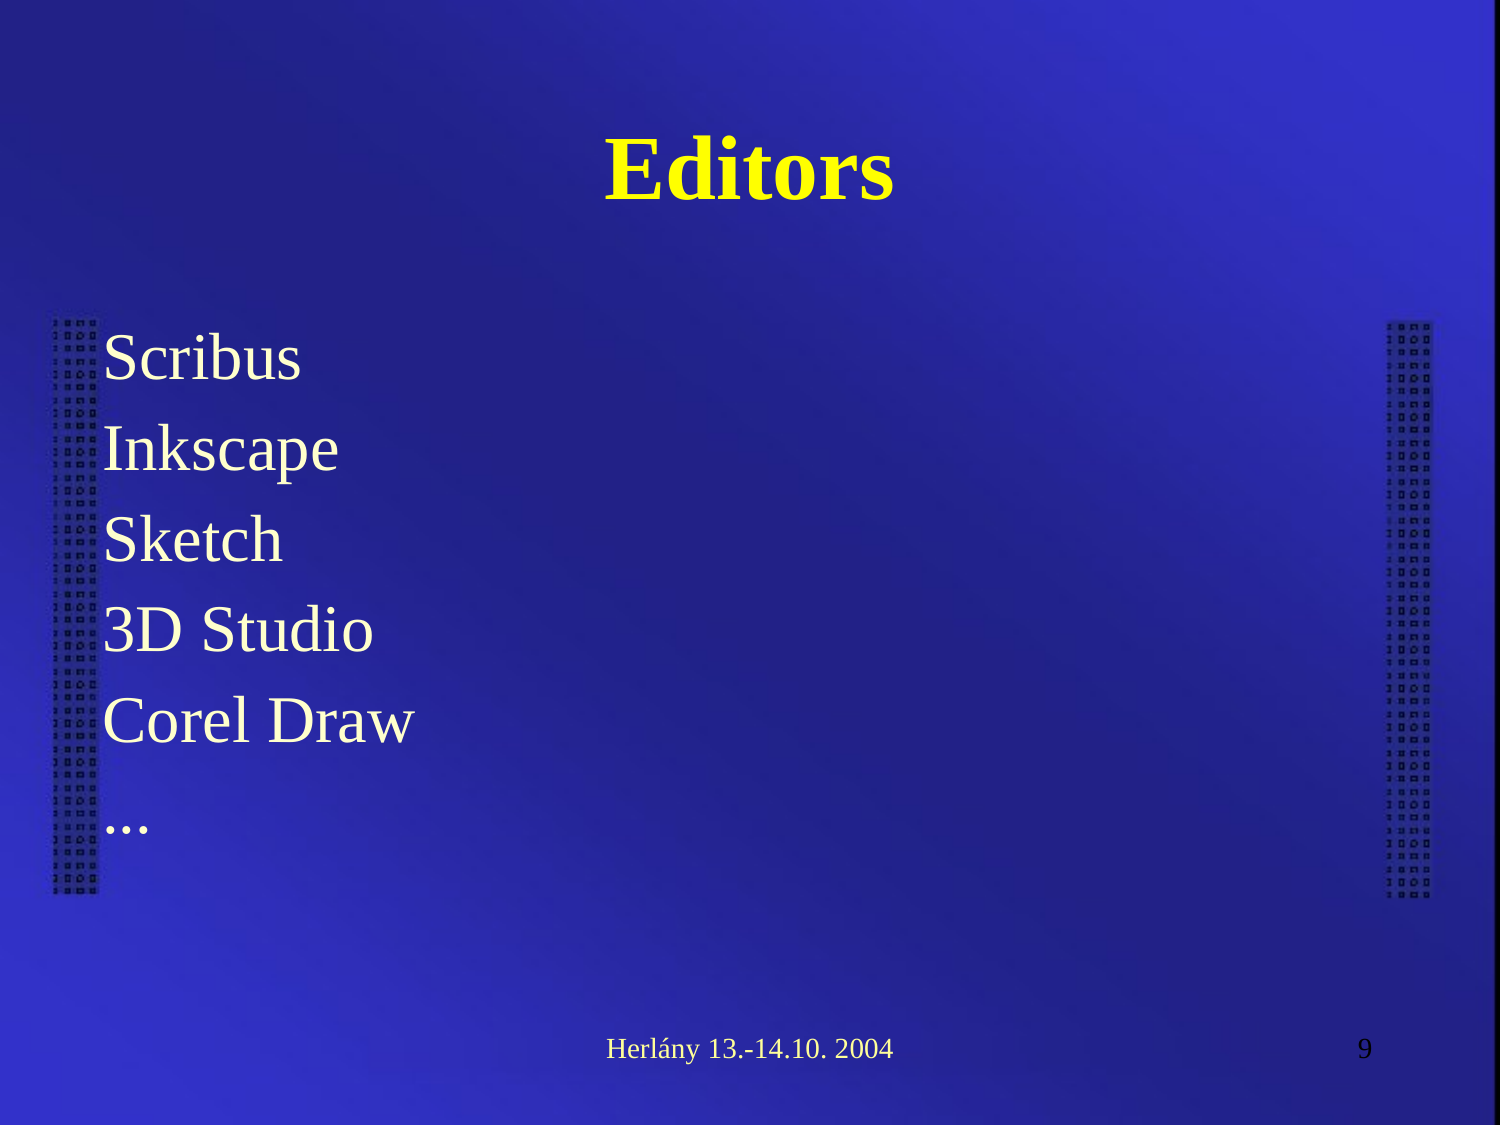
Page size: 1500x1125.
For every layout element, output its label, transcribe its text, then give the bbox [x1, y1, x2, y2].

picture [0, 0, 1500, 1125]
title Editors [112, 74, 1388, 263]
text_box Herlány 13.-14.10. 2004 [512, 1024, 988, 1073]
text_box 1 [1074, 1024, 1388, 1073]
list Scribus Inkscape Sketch 3D Studio Corel Draw ... [87, 312, 1438, 988]
